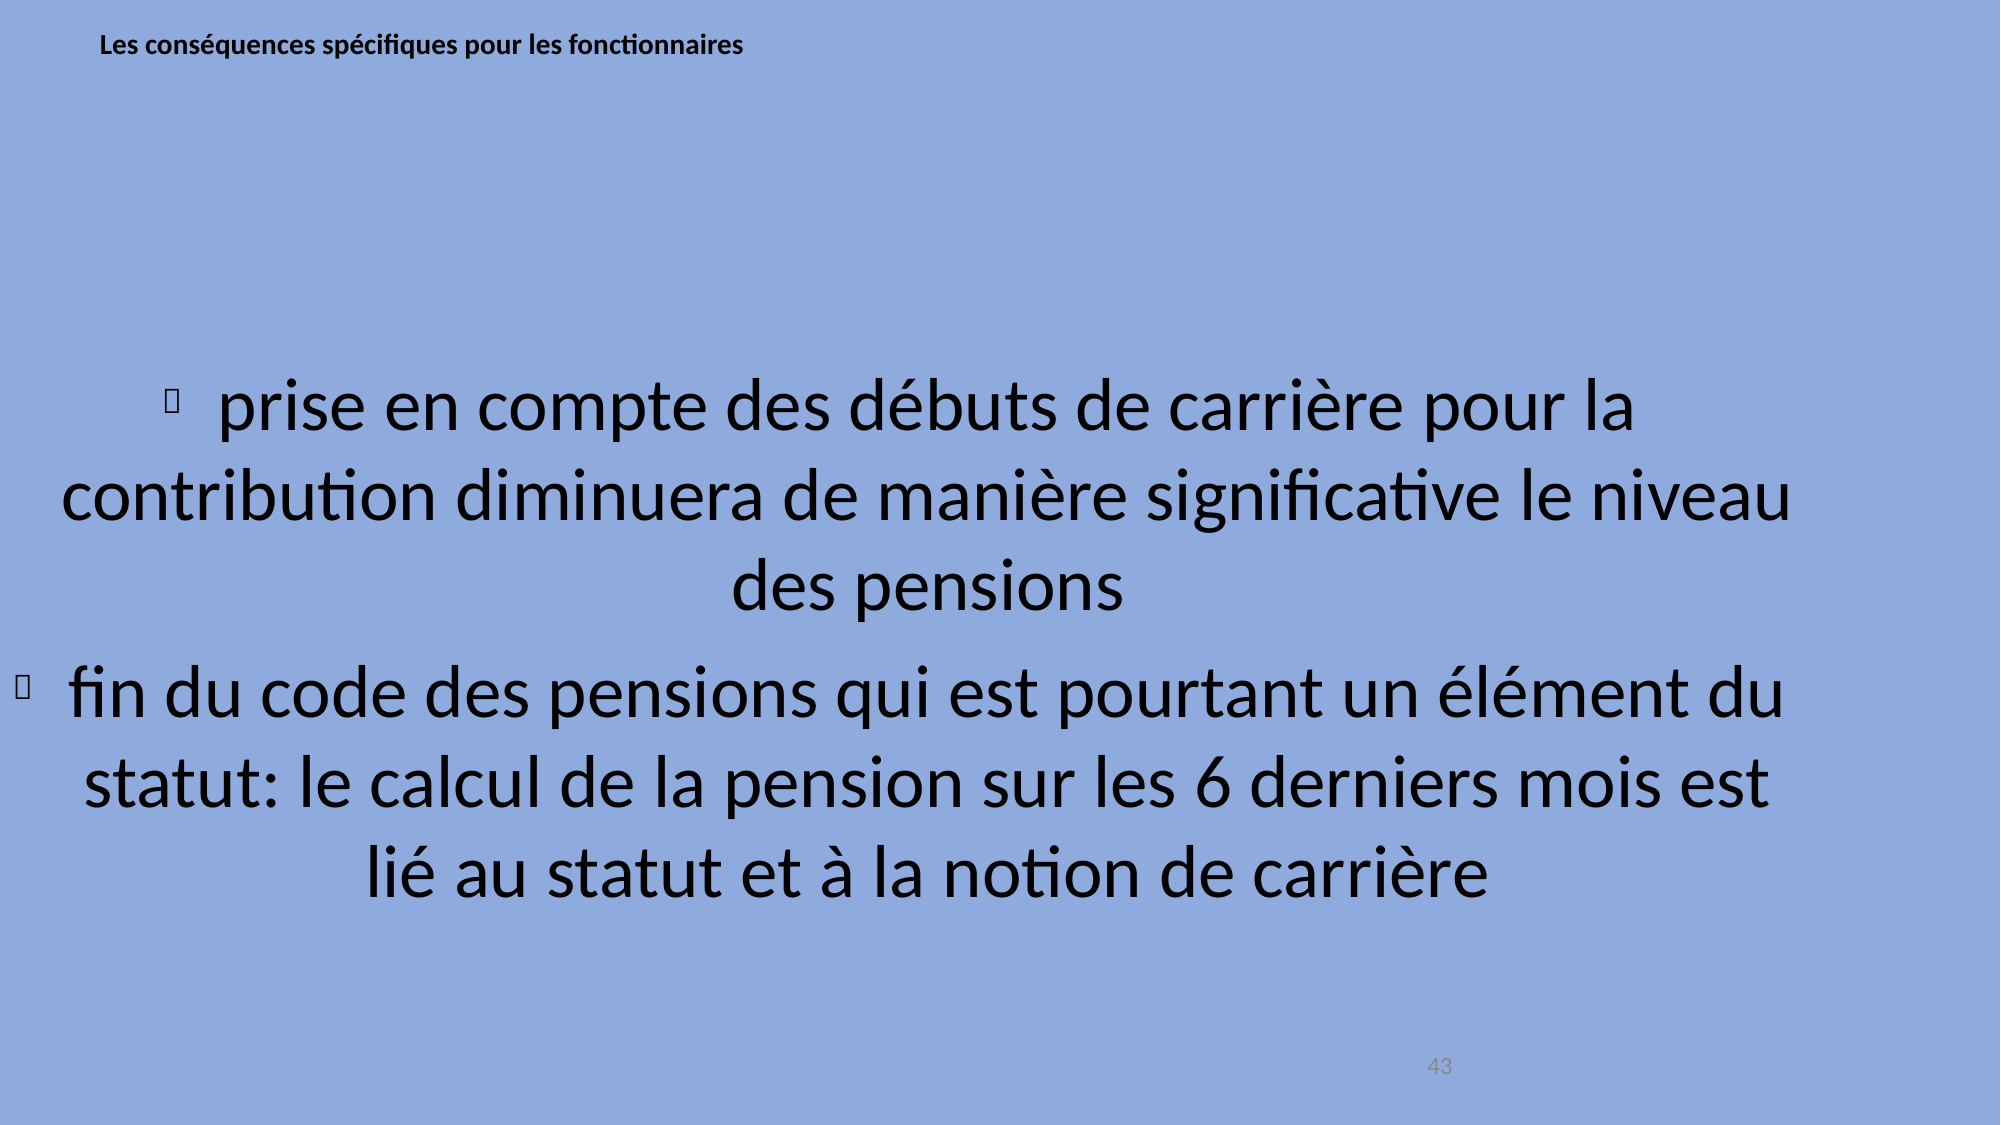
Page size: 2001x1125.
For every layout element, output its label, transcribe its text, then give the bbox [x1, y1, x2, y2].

slide_number <numéro> [1412, 1042, 1863, 1103]
subtitle prise en compte des débuts de carrière pour la contribution diminuera de manière significative le niveau des pensions fin du code des pensions qui est pourtant un élément du statut: le calcul de la pension sur les 6 derniers mois est lié au statut et à la notion de carrière [0, 269, 1800, 998]
title Les conséquences spécifiques pour les fonctionnaires [99, 28, 1900, 250]
